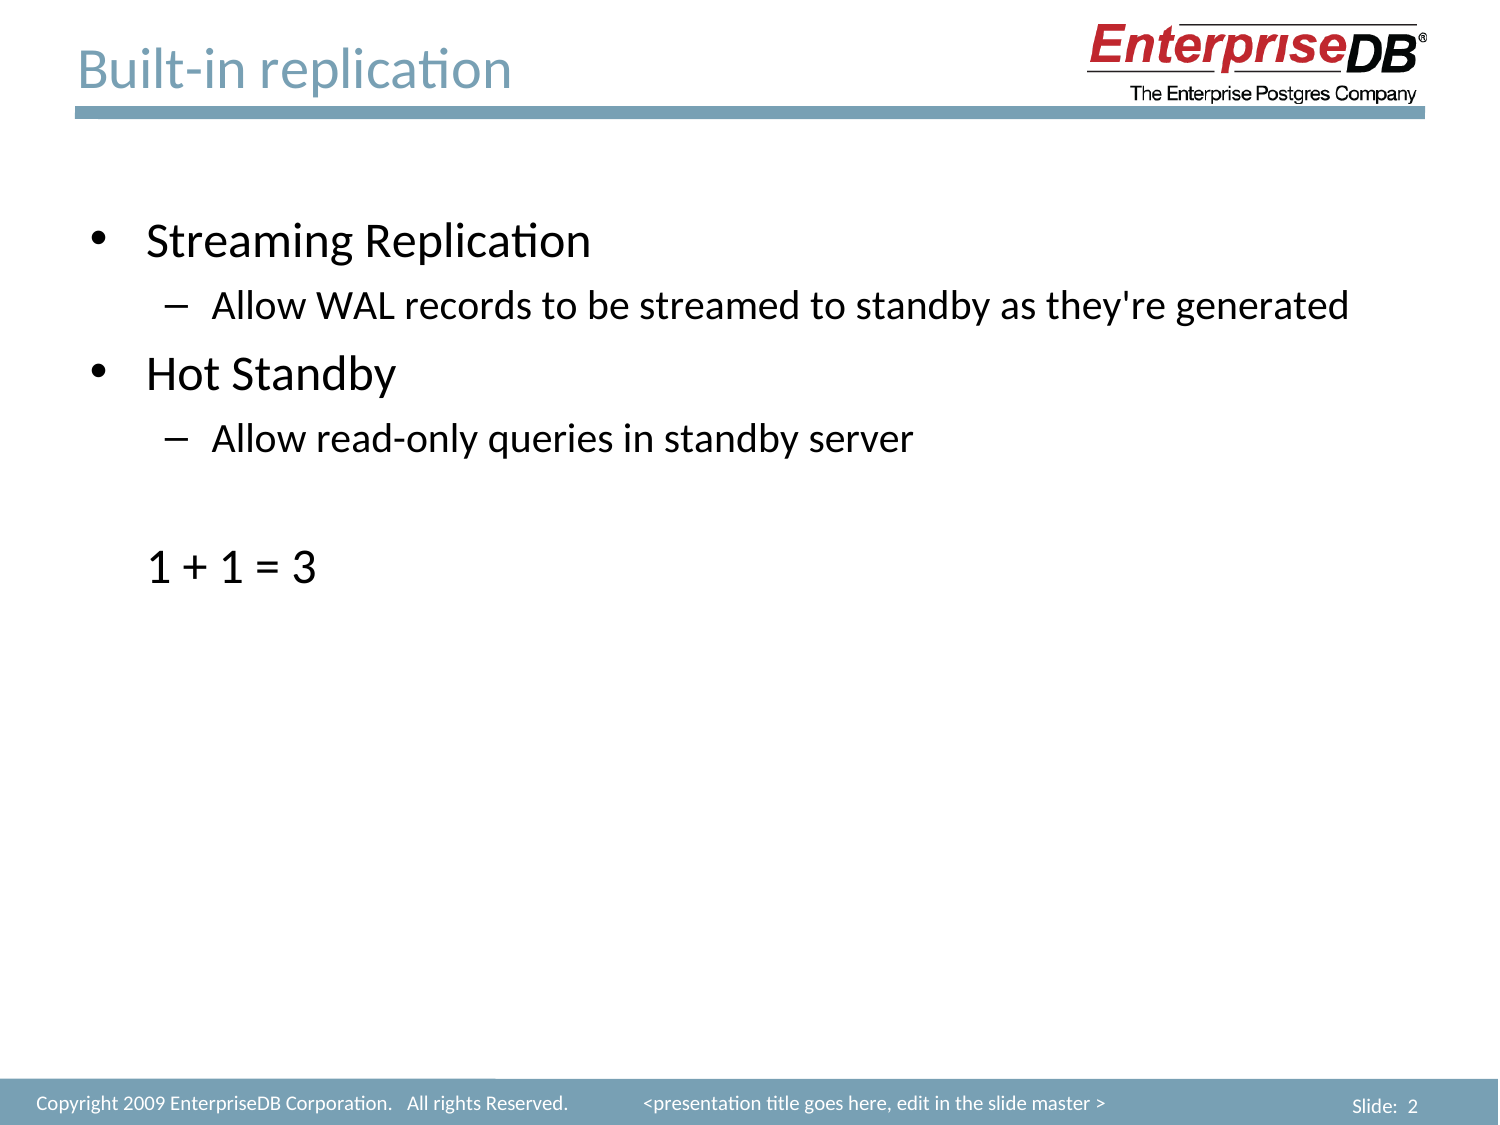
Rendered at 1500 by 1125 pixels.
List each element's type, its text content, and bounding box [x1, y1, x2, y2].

list Streaming Replication Allow WAL records to be streamed to standby as they're generated Hot Standby Allow read-only queries in standby server 1 + 1 = 3 [75, 200, 1426, 943]
picture [1088, 24, 1427, 104]
title Built-in replication [62, 4, 1088, 126]
